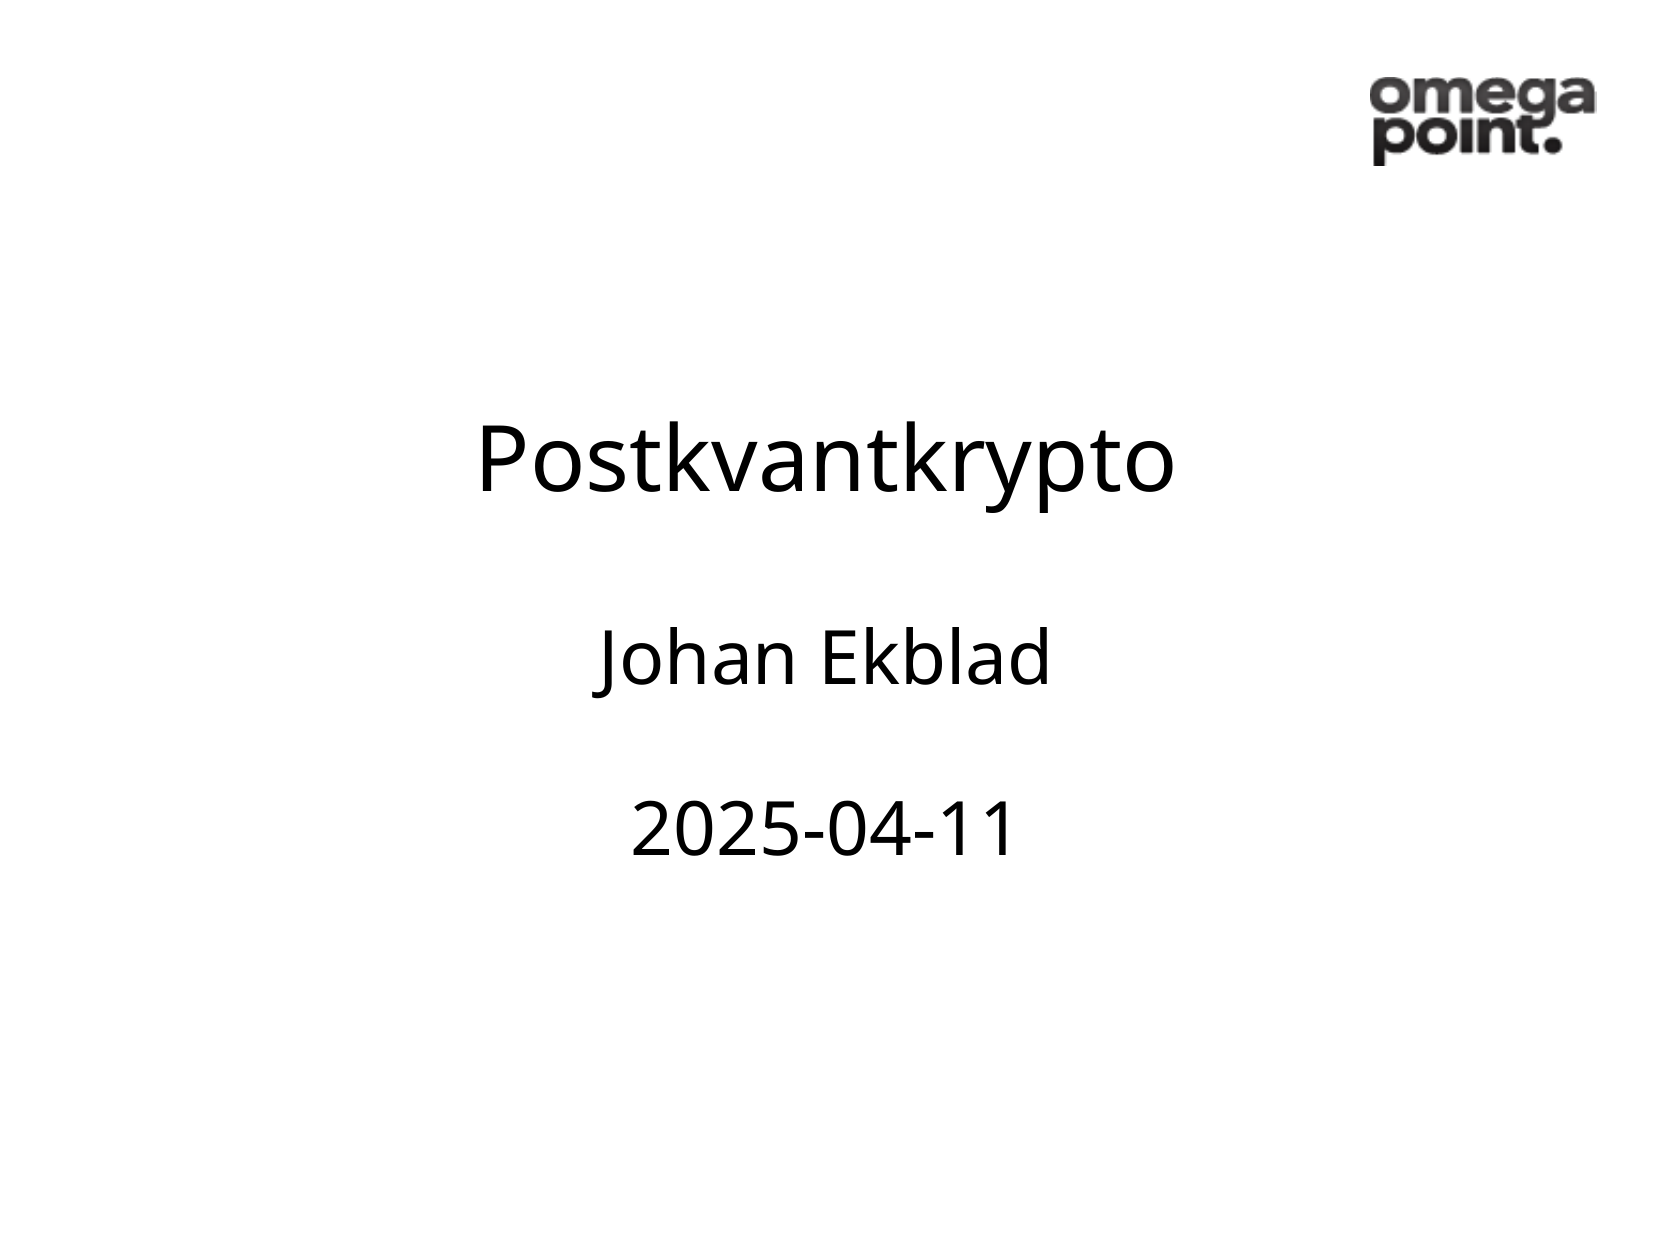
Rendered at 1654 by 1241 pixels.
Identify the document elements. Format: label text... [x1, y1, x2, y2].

text_box Postkvantkrypto Johan Ekblad 2025-04-11 [82, 177, 1571, 1193]
picture [1370, 77, 1597, 166]
